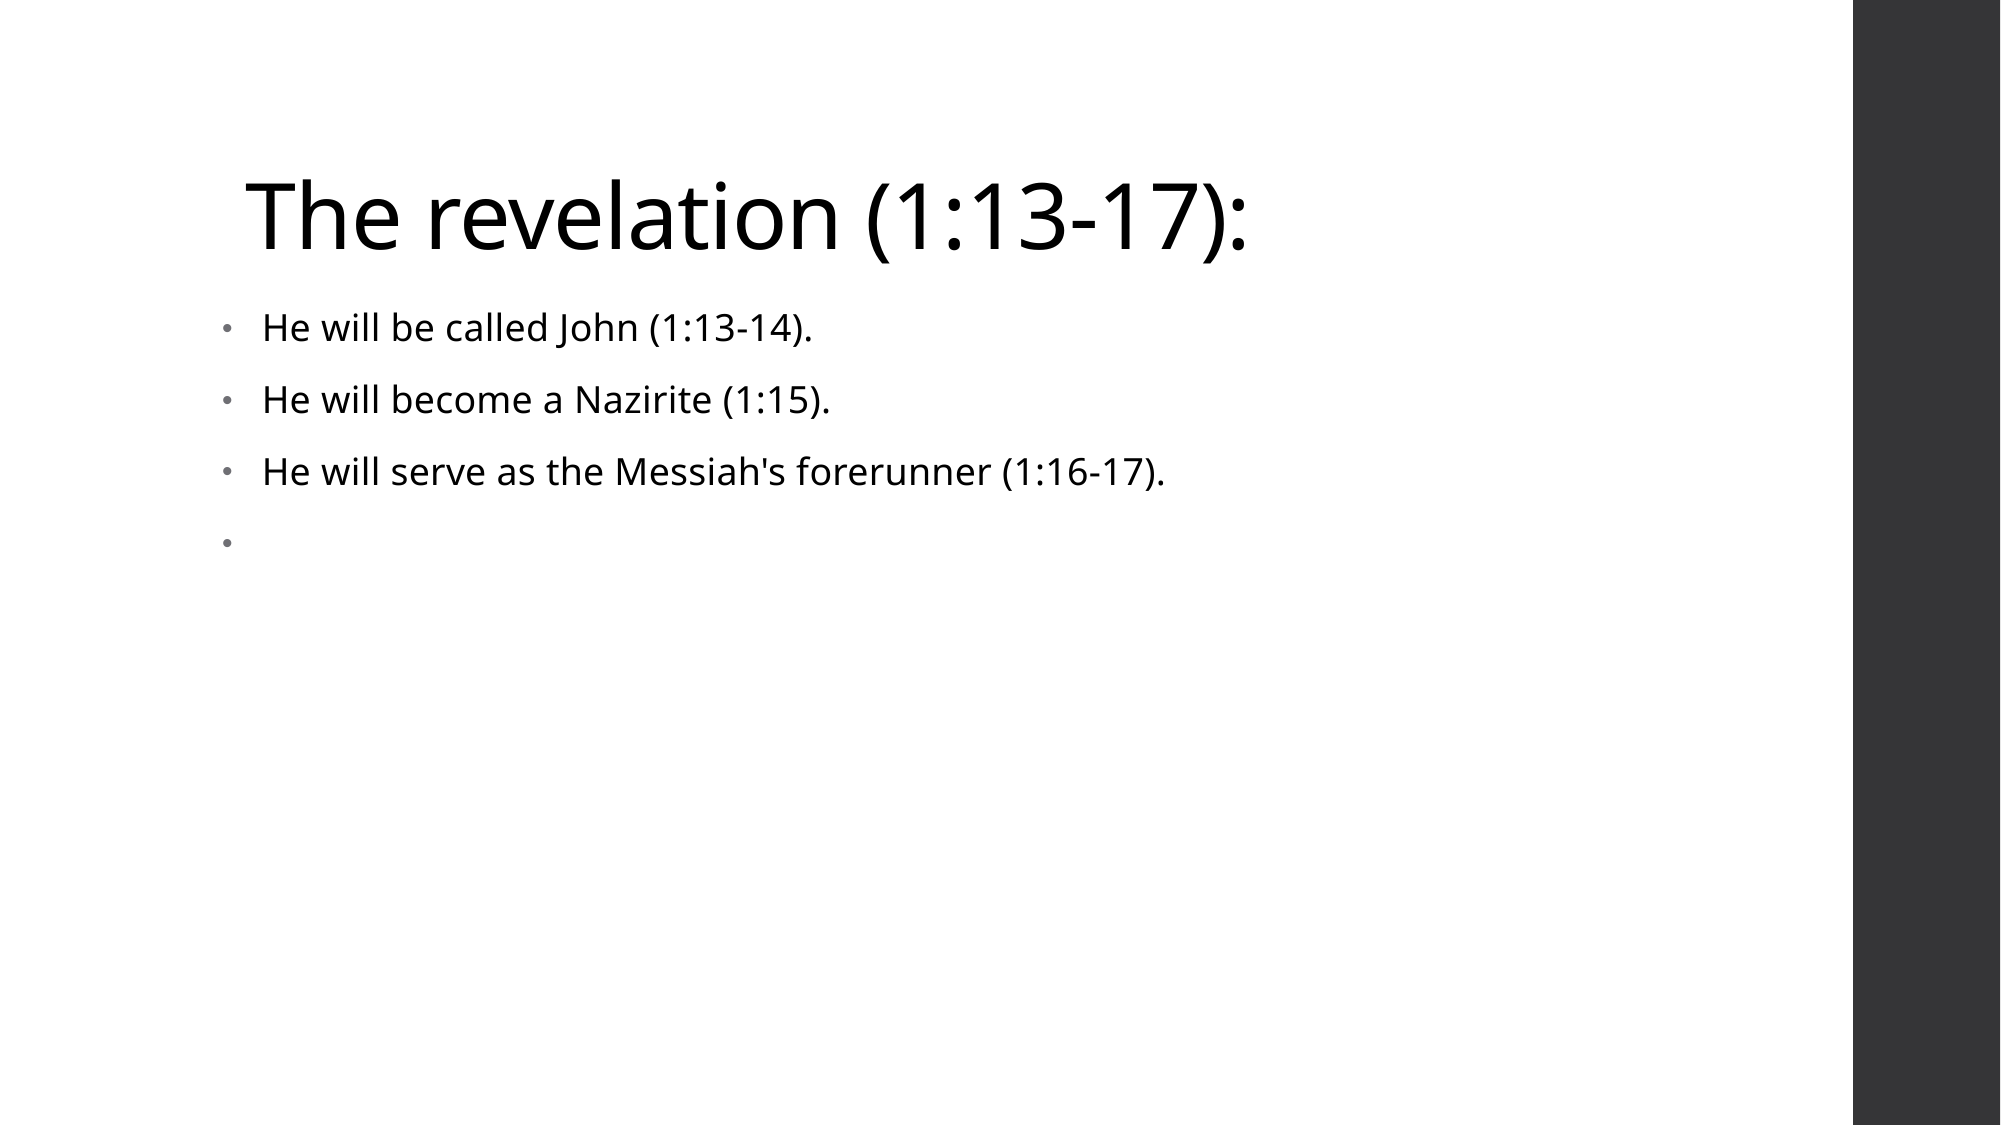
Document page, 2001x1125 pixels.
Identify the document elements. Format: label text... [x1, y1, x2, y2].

list He will be called John (1:13-14). He will become a Nazirite (1:15). He will serve as the Messiah's forerunner (1:16-17). [206, 299, 1617, 1014]
title The revelation (1:13-17): [206, 60, 1797, 278]
